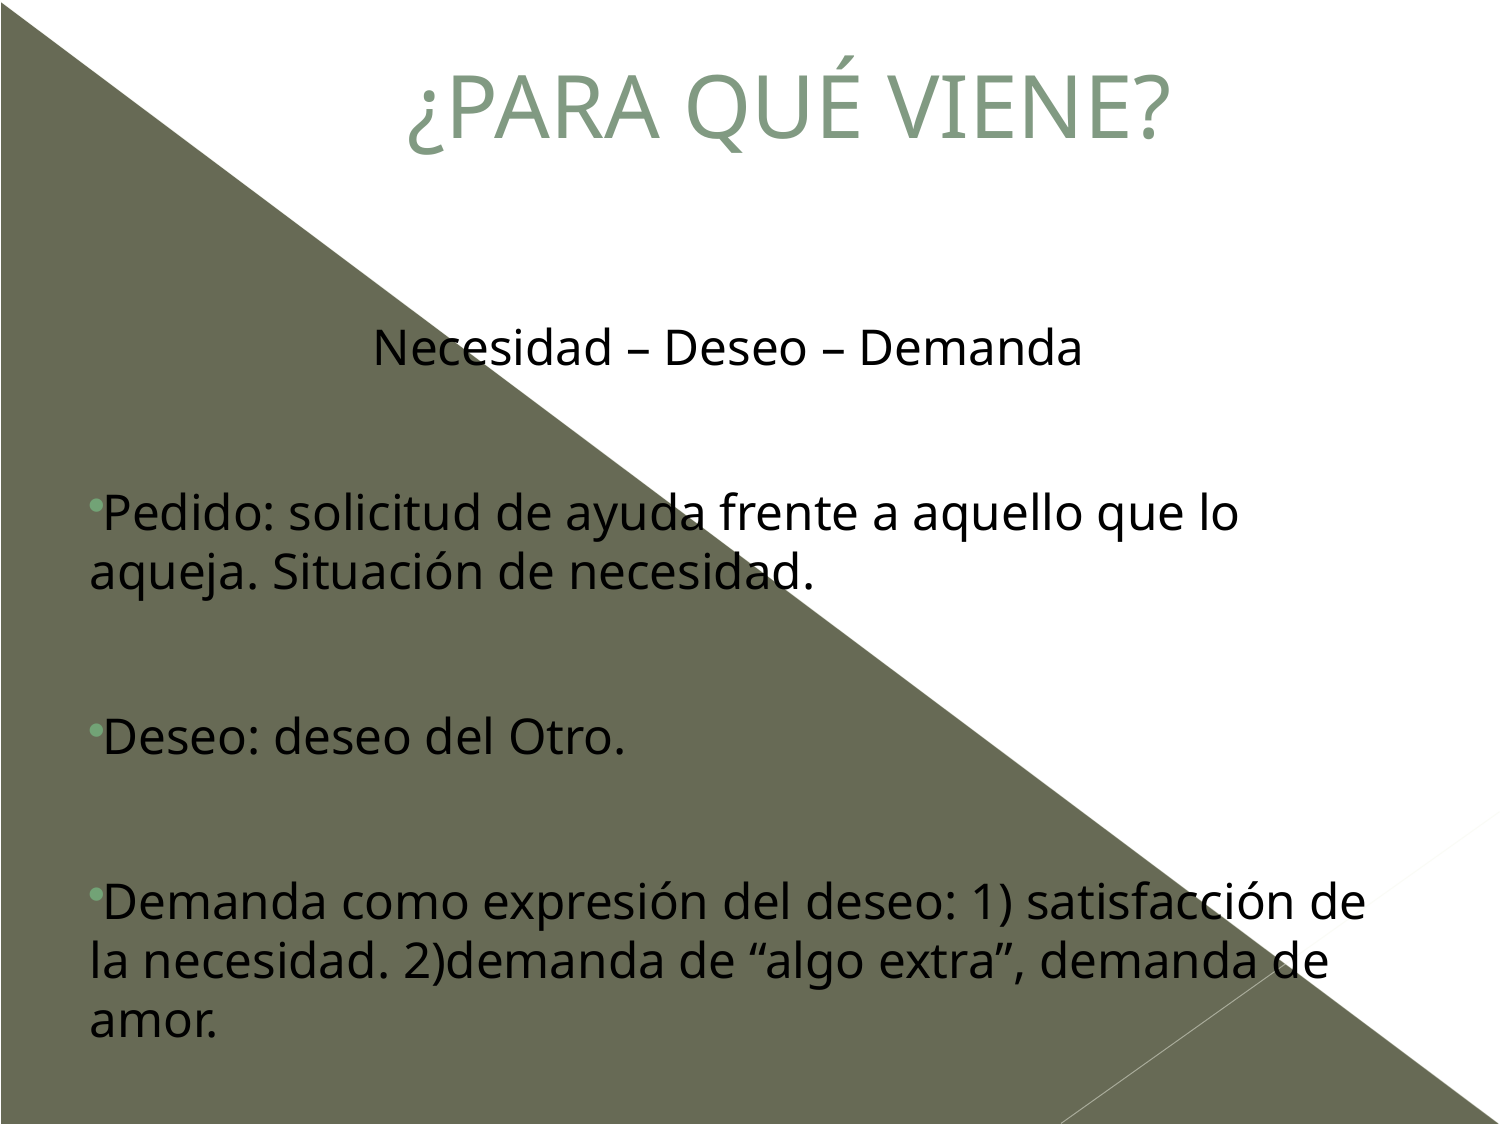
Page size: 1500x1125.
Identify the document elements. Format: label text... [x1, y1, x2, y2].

list Necesidad – Deseo – Demanda Pedido: solicitud de ayuda frente a aquello que lo aqueja. Situación de necesidad. Deseo: deseo del Otro. Demanda como expresión del deseo: 1) satisfacción de la necesidad. 2)demanda de “algo extra”, demanda de amor. [75, 308, 1425, 1059]
title ¿PARA QUÉ VIENE? [75, 43, 1425, 274]
